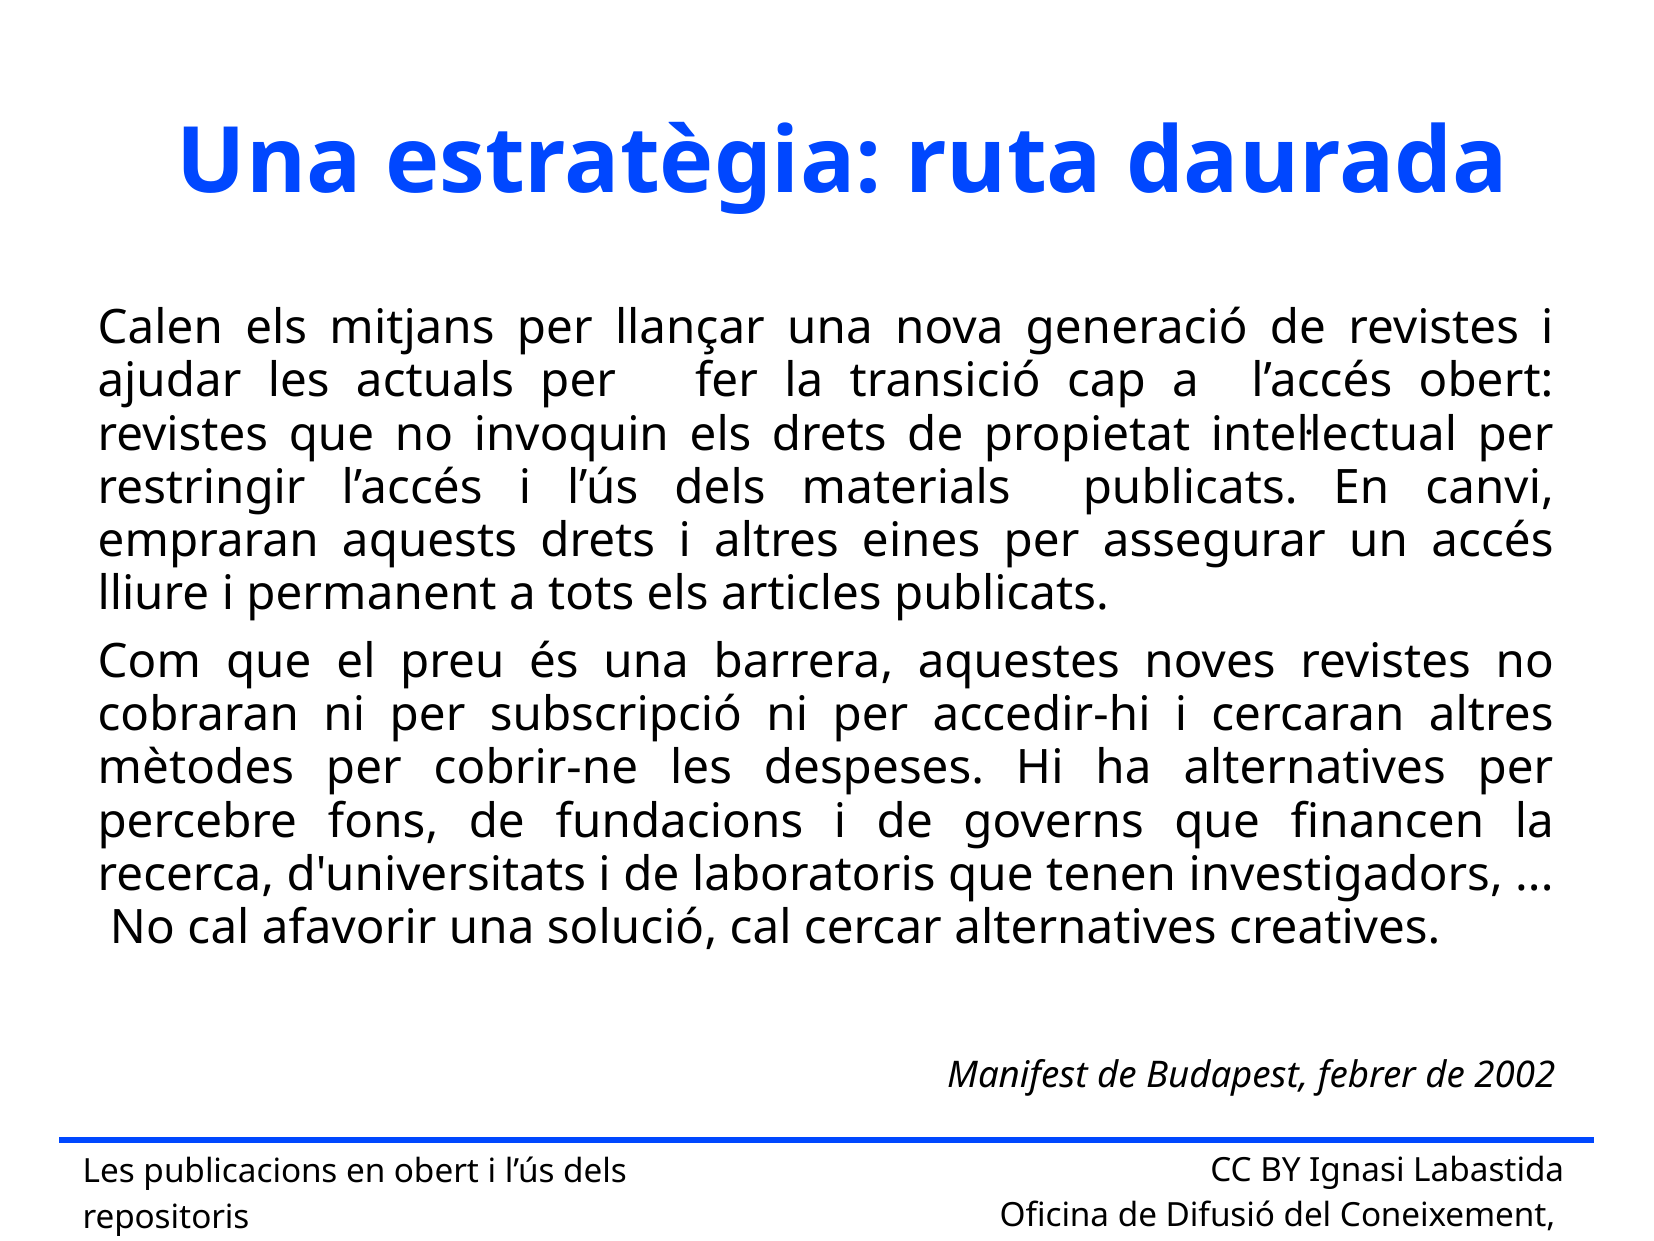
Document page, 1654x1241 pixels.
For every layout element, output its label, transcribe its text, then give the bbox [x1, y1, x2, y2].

title Una estratègia: ruta daurada [82, 38, 1571, 267]
list Calen els mitjans per llançar una nova generació de revistes i ajudar les actuals per fer la transició cap a l’accés obert: revistes que no invoquin els drets de propietat intel·lectual per restringir l’accés i l’ús dels materials publicats. En canvi, empraran aquests drets i altres eines per assegurar un accés lliure i permanent a tots els articles publicats. Com que el preu és una barrera, aquestes noves revistes no cobraran ni per subscripció ni per accedir-hi i cercaran altres mètodes per cobrir-ne les despeses. Hi ha alternatives per percebre fons, de fundacions i de governs que financen la recerca, d'universitats i de laboratoris que tenen investigadors, ... No cal afavorir una solució, cal cercar alternatives creatives. Manifest de Budapest, febrer de 2002 [82, 289, 1571, 1108]
